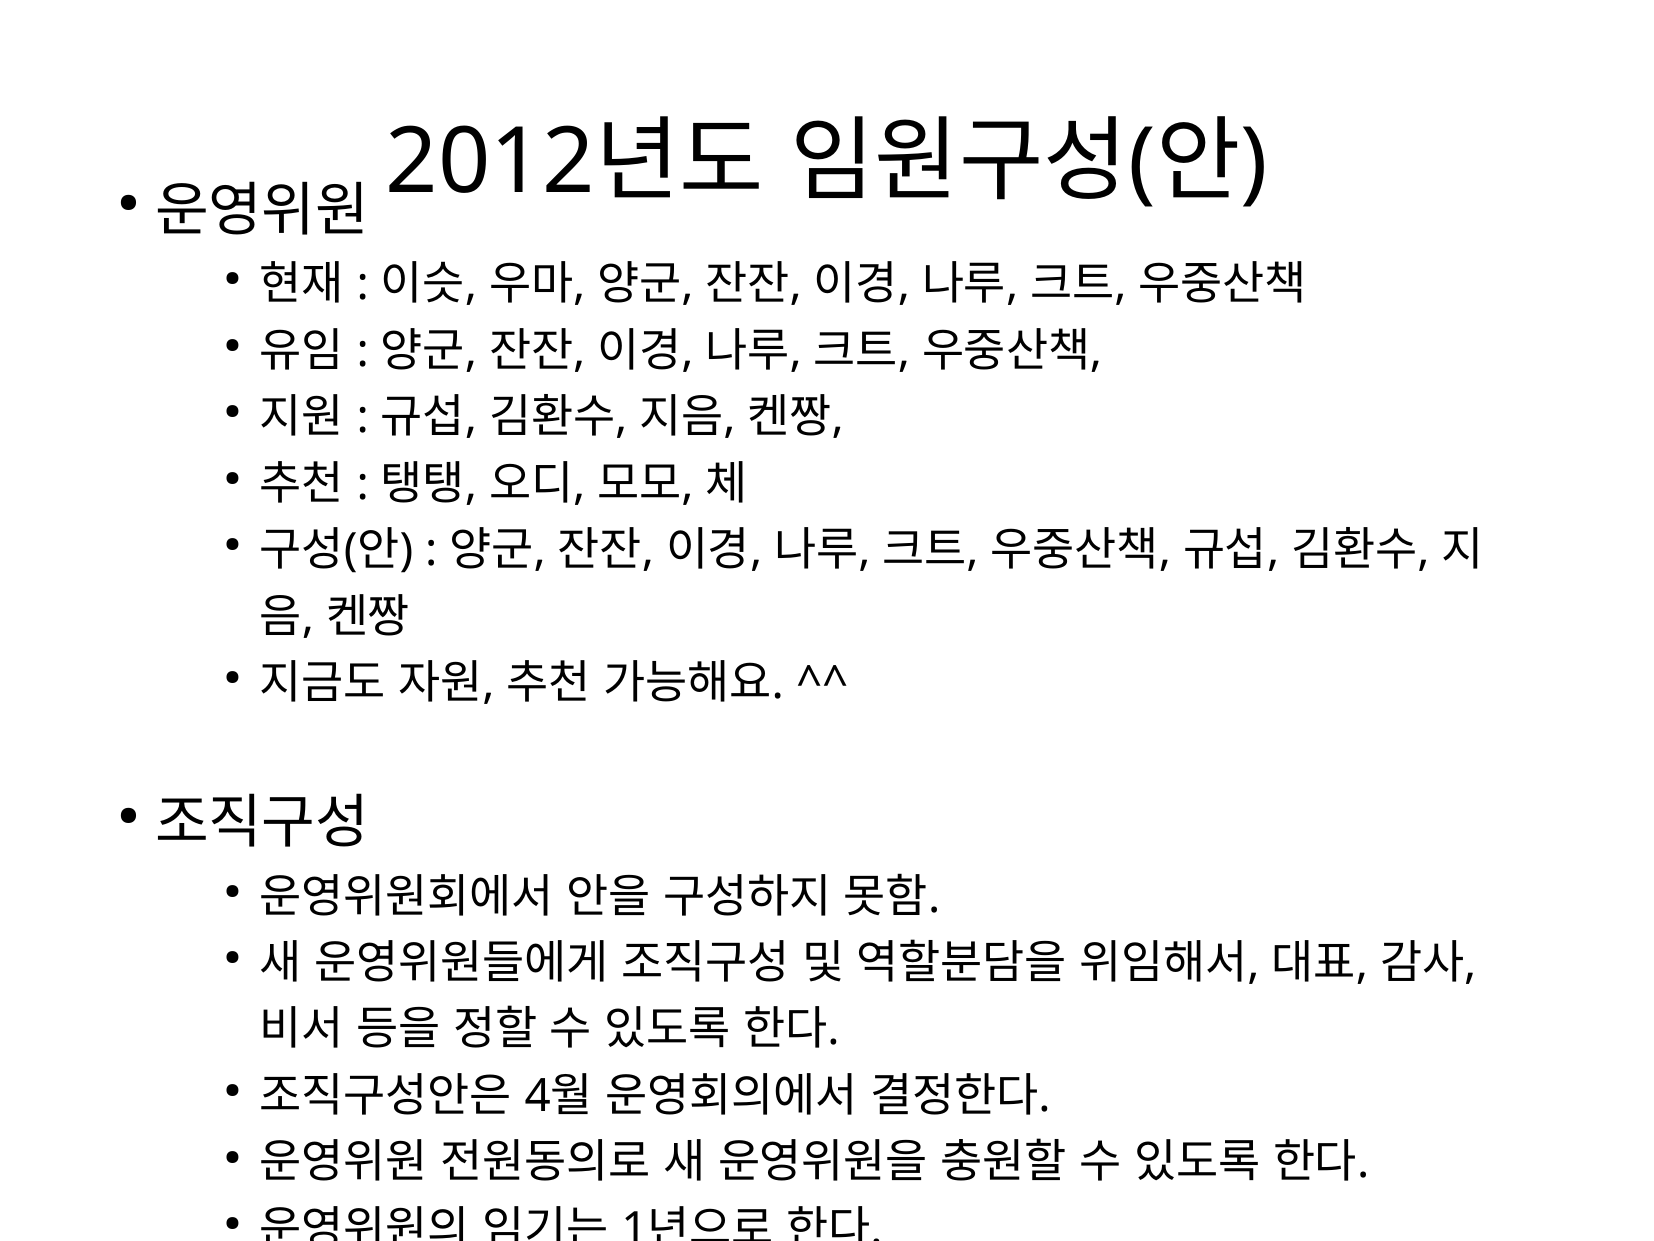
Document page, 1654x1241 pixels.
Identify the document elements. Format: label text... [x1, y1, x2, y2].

text_box 운영위원 현재 : 이슷, 우마, 양군, 잔잔, 이경, 나루, 크트, 우중산책 유임 : 양군, 잔잔, 이경, 나루, 크트, 우중산책, 지원 : 규섭, 김환수, 지음, 켄짱, 추천 : 탱탱, 오디, 모모, 체 구성(안) : 양군, 잔잔, 이경, 나루, 크트, 우중산책, 규섭, 김환수, 지음, 켄짱 지금도 자원, 추천 가능해요. ^^ 조직구성 운영위원회에서 안을 구성하지 못함. 새 운영위원들에게 조직구성 및 역할분담을 위임해서, 대표, 감사, 비서 등을 정할 수 있도록 한다. 조직구성안은 4월 운영회의에서 결정한다. 운영위원 전원동의로 새 운영위원을 충원할 수 있도록 한다. 운영위원의 임기는 1년으로 한다. [118, 275, 1536, 1145]
title 2012년도 임원구성(안) [82, 49, 1571, 257]
